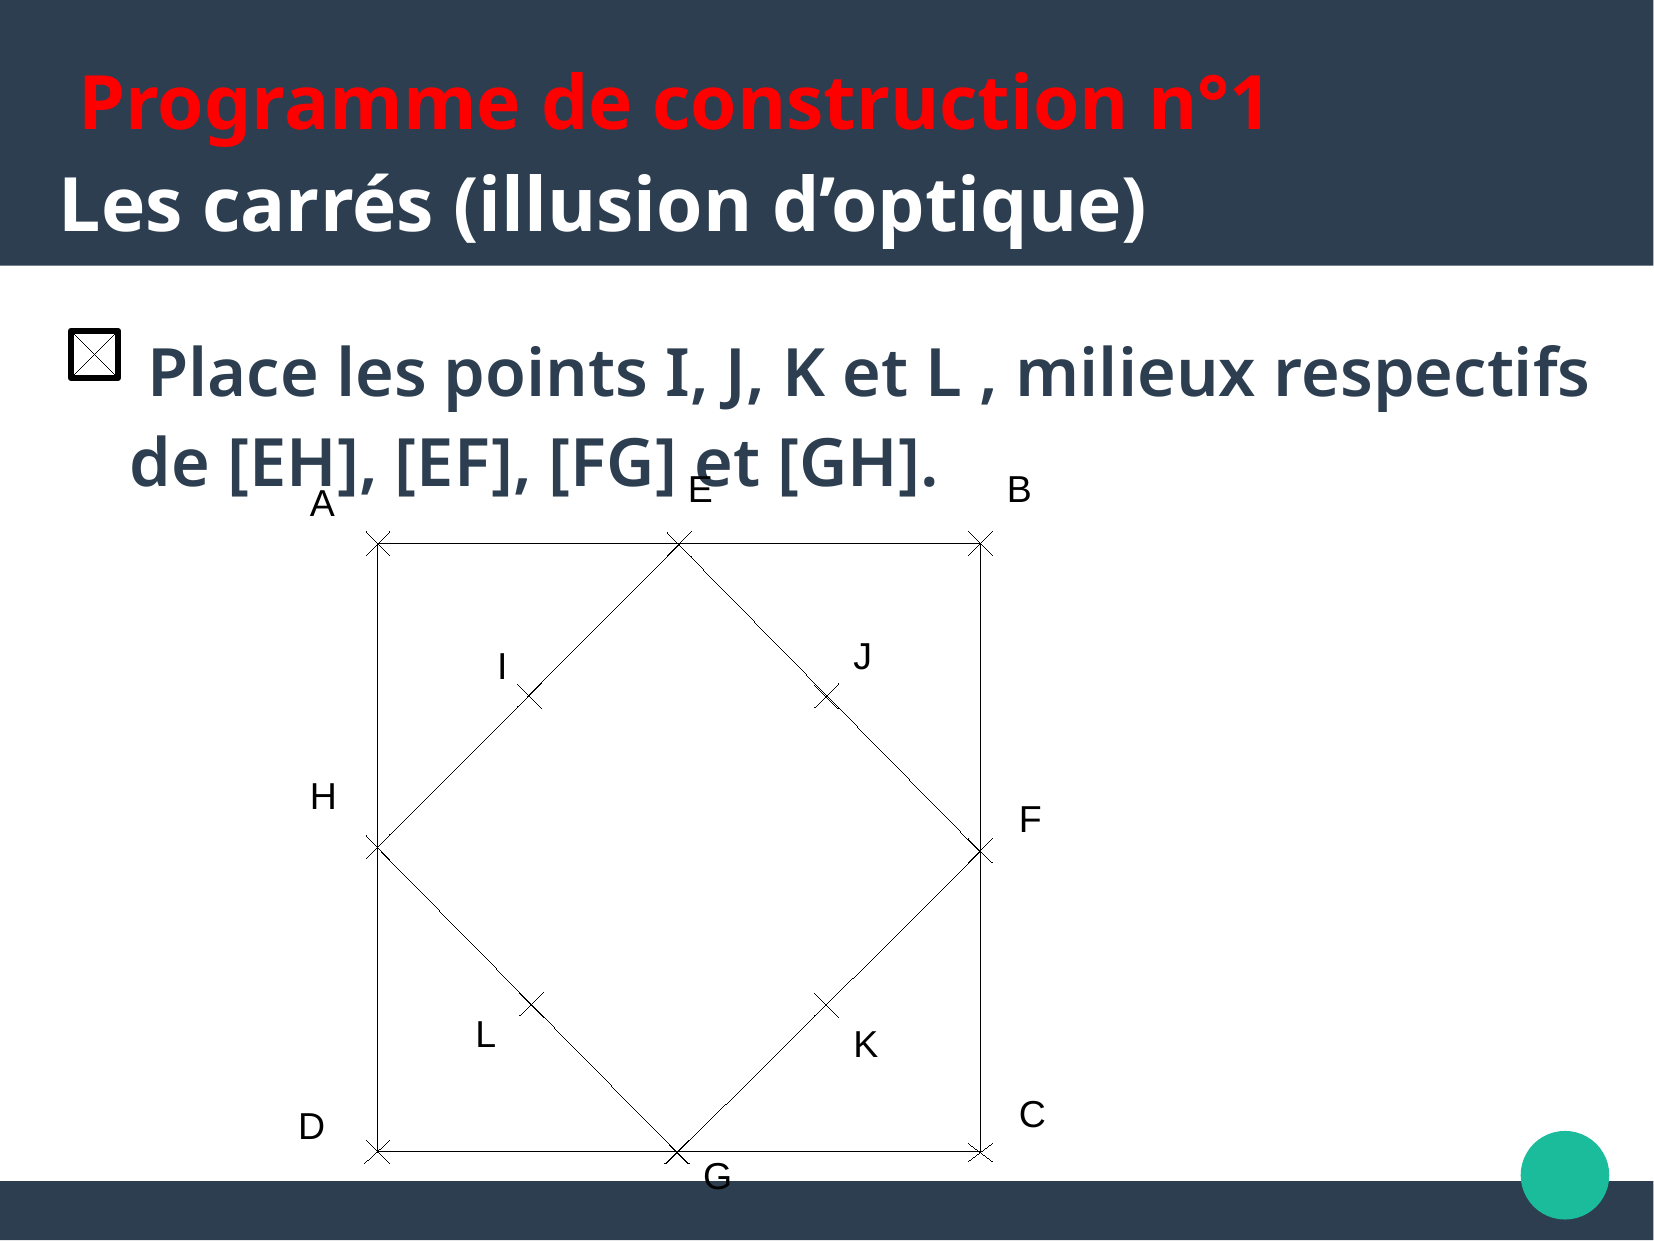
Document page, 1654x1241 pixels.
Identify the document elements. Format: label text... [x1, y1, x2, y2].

text_box H [295, 767, 355, 825]
text_box B [992, 460, 1063, 520]
list Place les points I, J, K et L , milieux respectifs de [EH], [EF], [FG] et [GH]. [59, 324, 1595, 1152]
text_box D [283, 1098, 343, 1156]
list Place les points I, J, K et L , milieux respectifs de [EH], [EF], [FG] et [GH]. [378, 544, 980, 1151]
title Programme de construction n°1 Les carrés (illusion d’optique) [59, 49, 1595, 207]
text_box C [1003, 1086, 1061, 1144]
text_box I [482, 637, 518, 695]
text_box A [295, 474, 350, 532]
text_box J [838, 628, 898, 686]
text_box K [838, 1015, 898, 1073]
text_box G [688, 1147, 748, 1205]
text_box E [673, 460, 733, 518]
text_box F [1003, 791, 1099, 849]
text_box [70, 330, 119, 378]
text_box L [460, 1006, 520, 1063]
